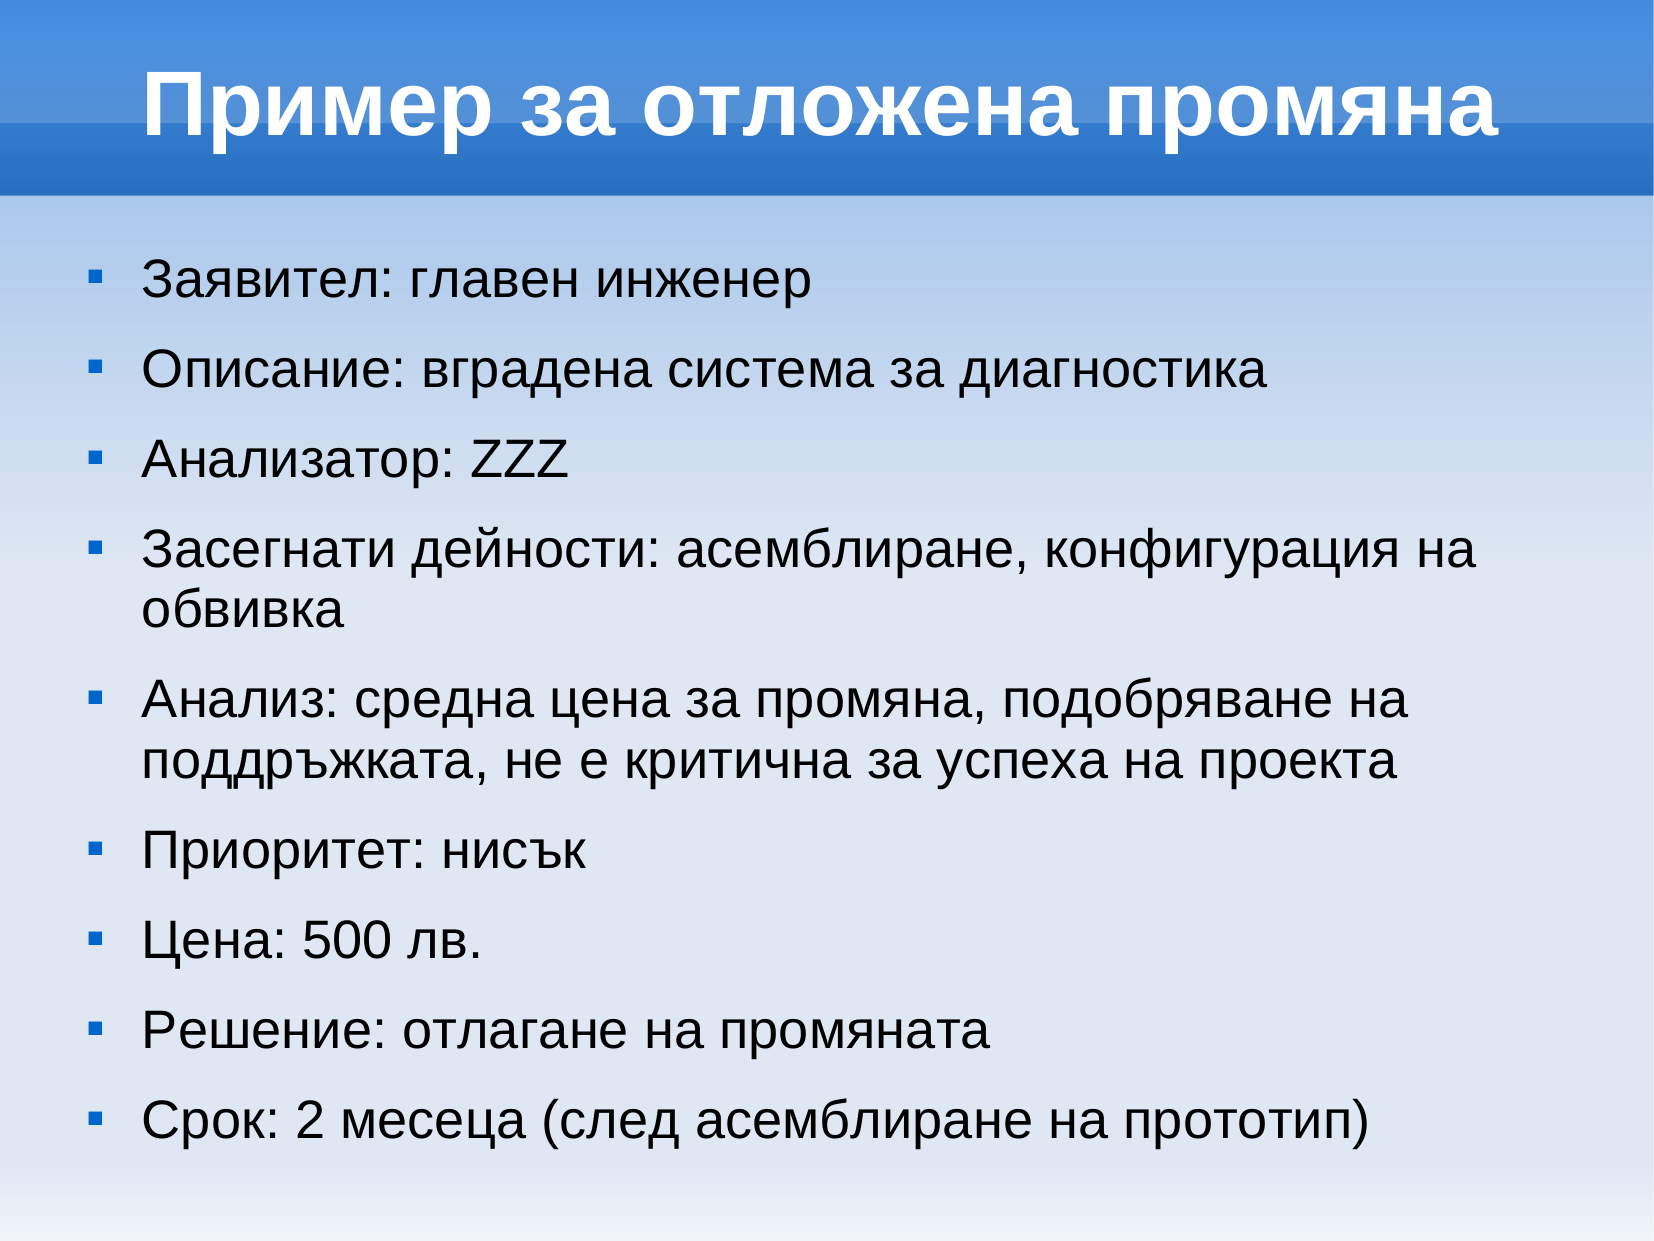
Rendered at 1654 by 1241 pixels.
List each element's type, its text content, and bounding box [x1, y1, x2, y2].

list Заявител: главен инженер Описание: вградена система за диагностика Анализатор: ZZZ Засегнати дейности: асемблиране, конфигурация на обвивка Анализ: средна цена за промяна, подобряване на поддръжката, не е критична за успеха на проекта Приоритет: нисък Цена: 500 лв. Решение: отлагане на промяната Срок: 2 месеца (след асемблиране на прототип) [70, 248, 1560, 1151]
title Пример за отложена промяна [76, 0, 1565, 208]
picture [0, 0, 1654, 1241]
